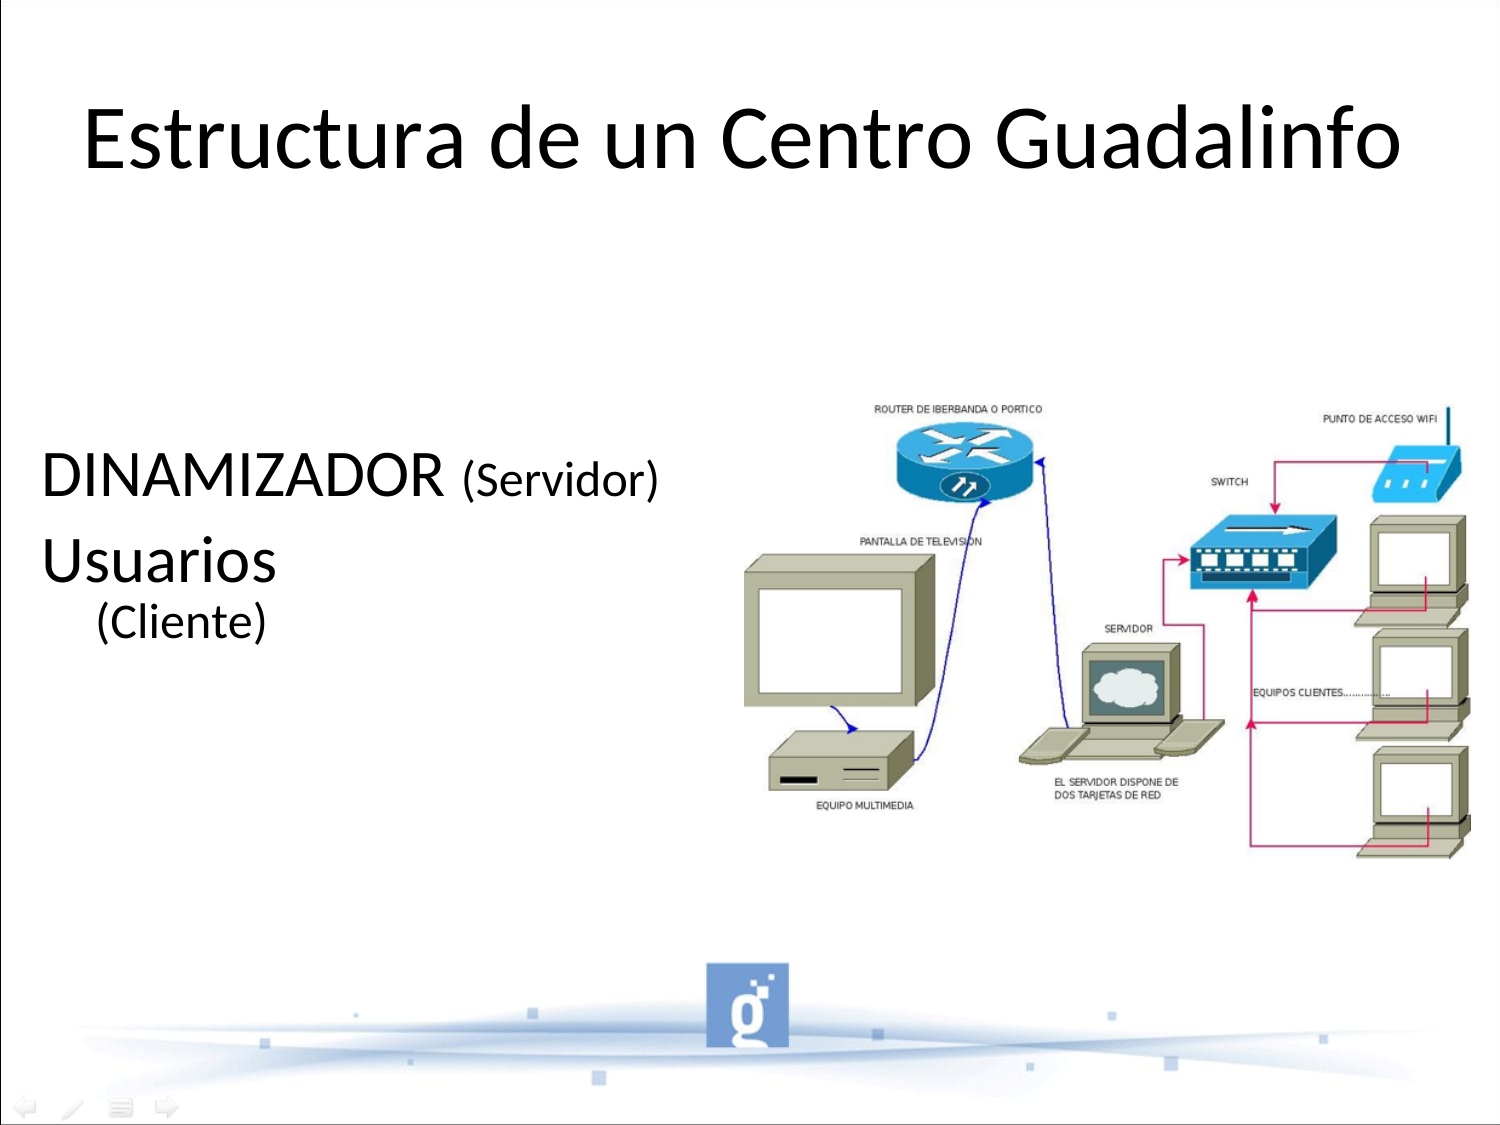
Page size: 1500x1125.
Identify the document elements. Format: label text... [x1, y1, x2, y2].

picture [0, 0, 1500, 1125]
list DINAMIZADOR (Servidor) Usuarios (Cliente) [41, 274, 768, 1093]
title Estructura de un Centro Guadalinfo [0, 40, 1489, 248]
